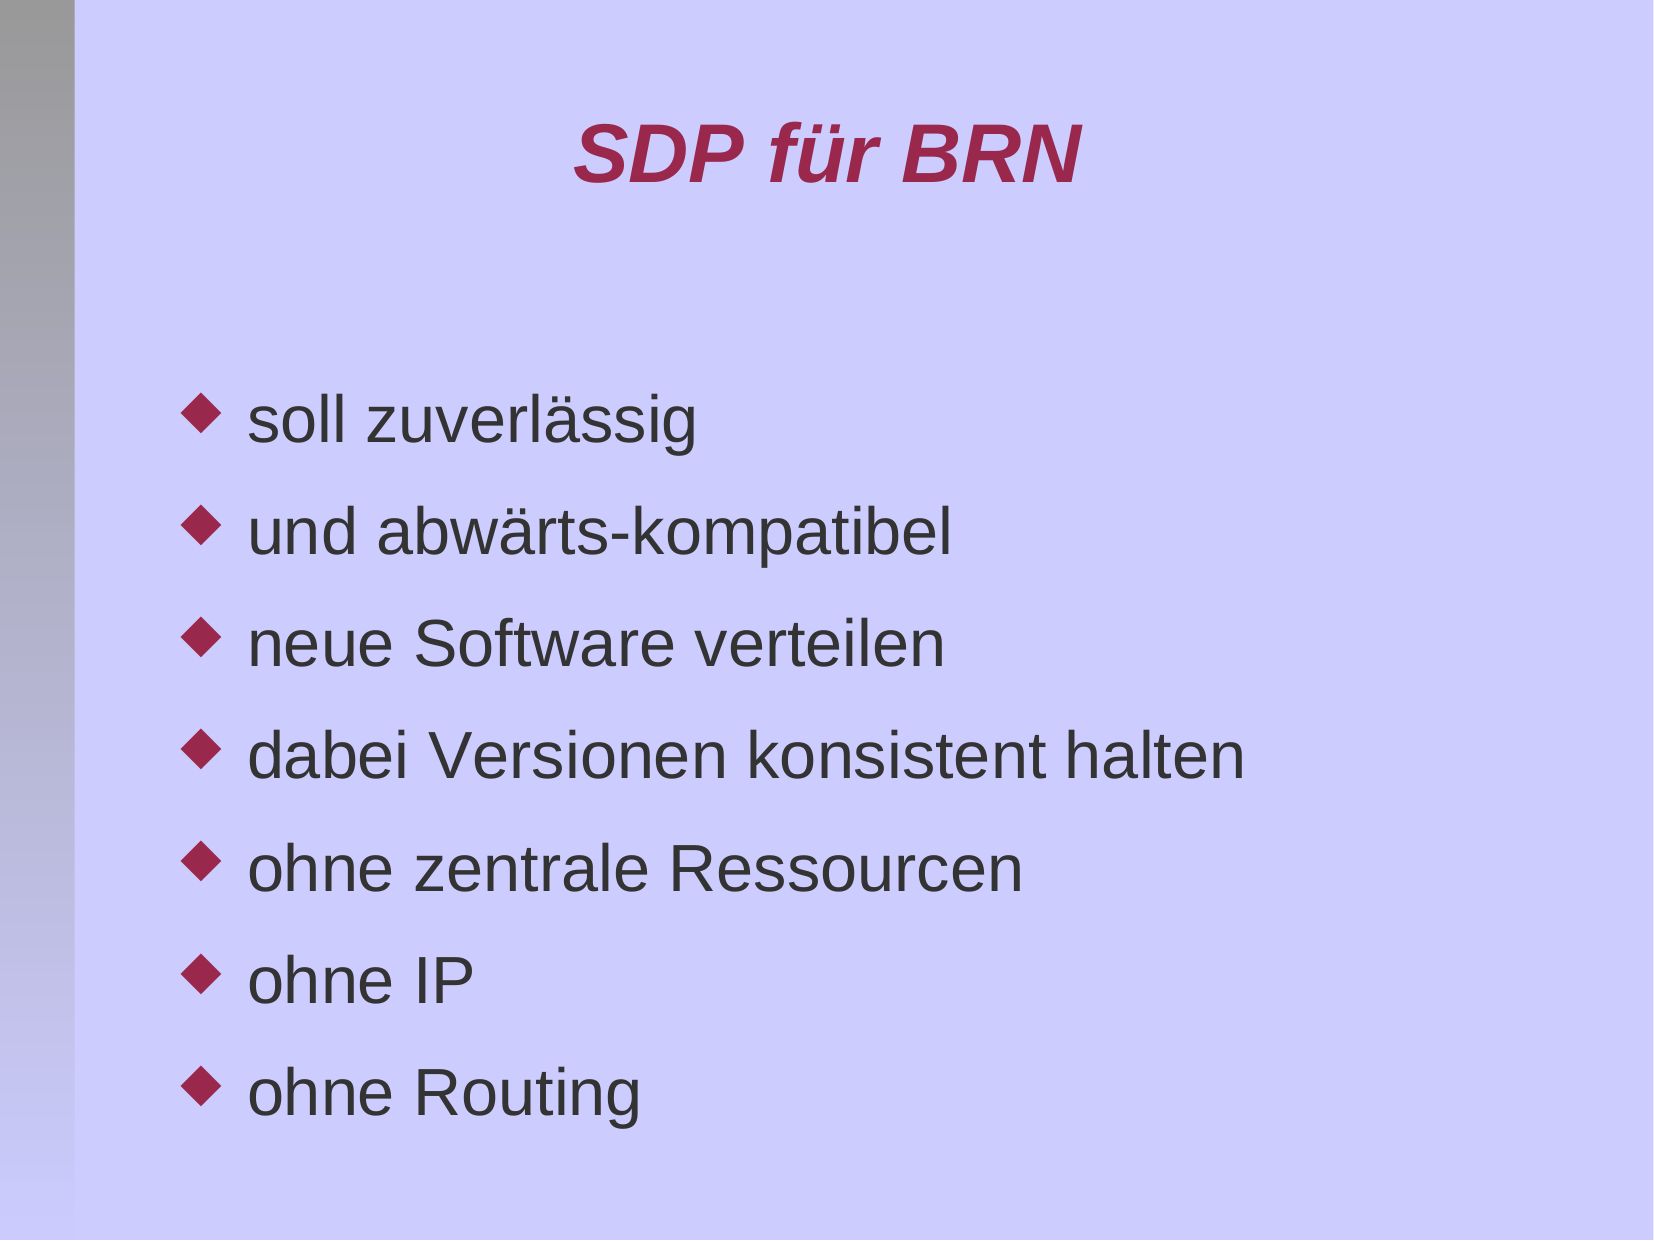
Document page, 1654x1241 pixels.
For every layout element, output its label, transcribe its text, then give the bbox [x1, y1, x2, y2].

list soll zuverlässig und abwärts-kompatibel neue Software verteilen dabei Versionen konsistent halten ohne zentrale Ressourcen ohne IP ohne Routing [152, 344, 1534, 1127]
title SDP für BRN [121, 49, 1534, 257]
